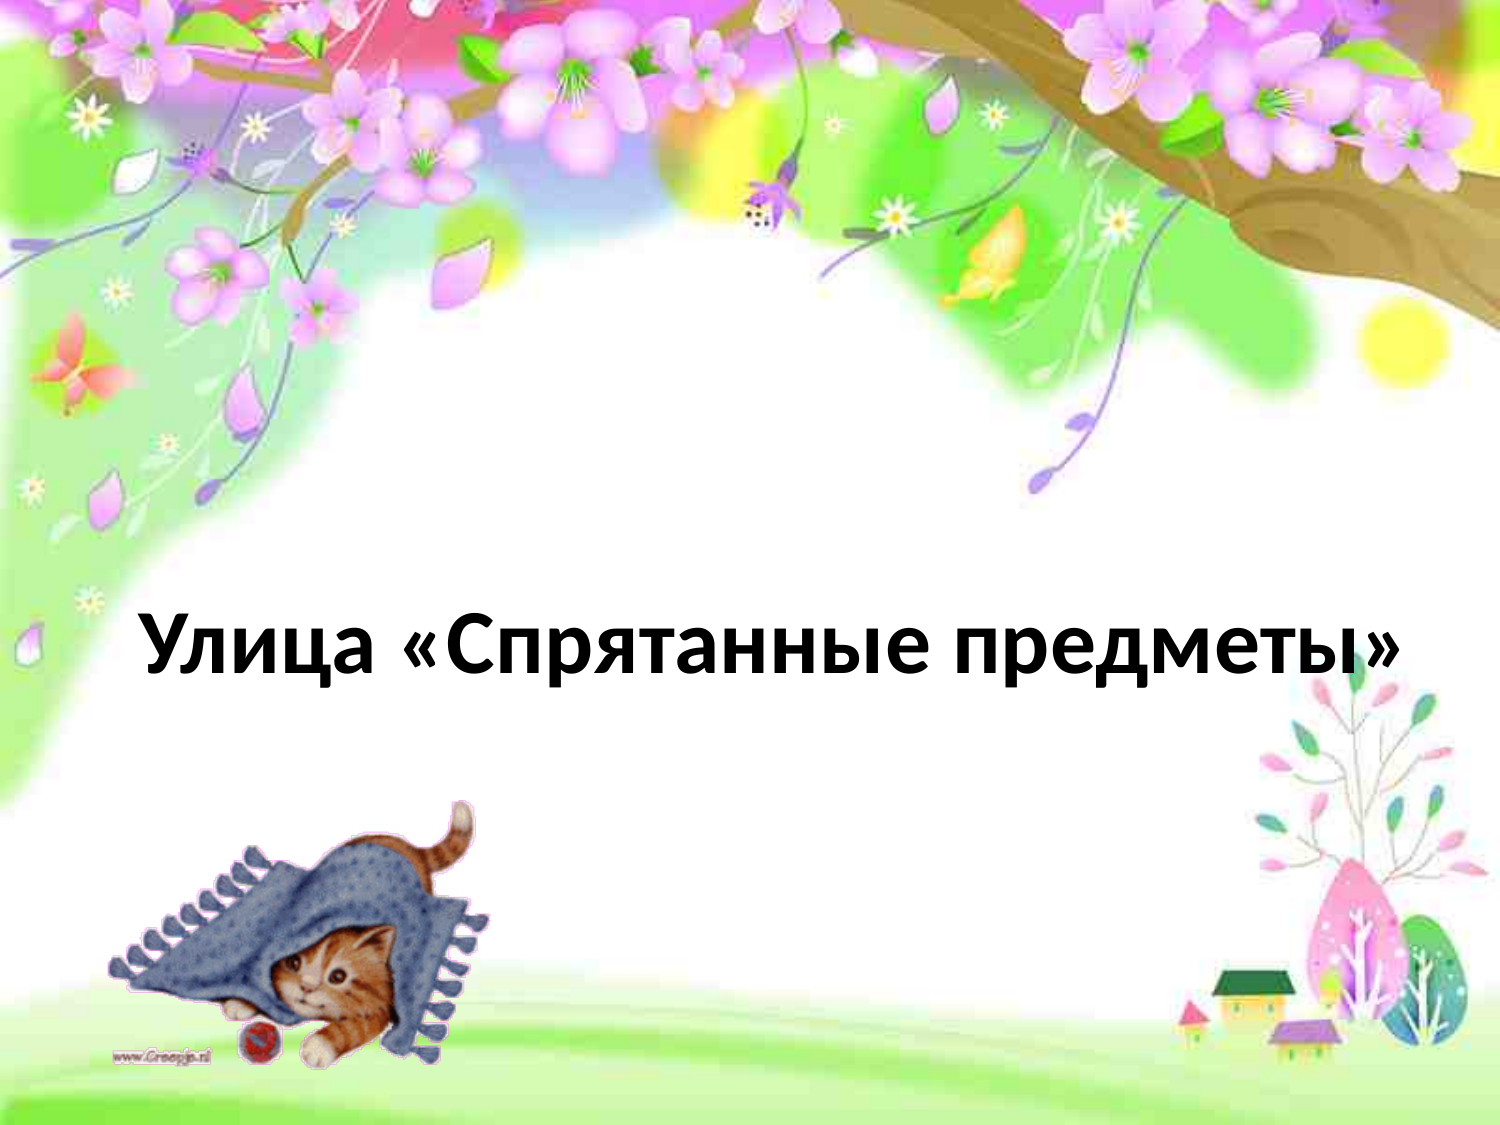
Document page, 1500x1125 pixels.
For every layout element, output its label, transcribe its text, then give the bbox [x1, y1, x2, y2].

title Улица «Спрятанные предметы» [100, 574, 1451, 762]
picture [0, 0, 1500, 1125]
